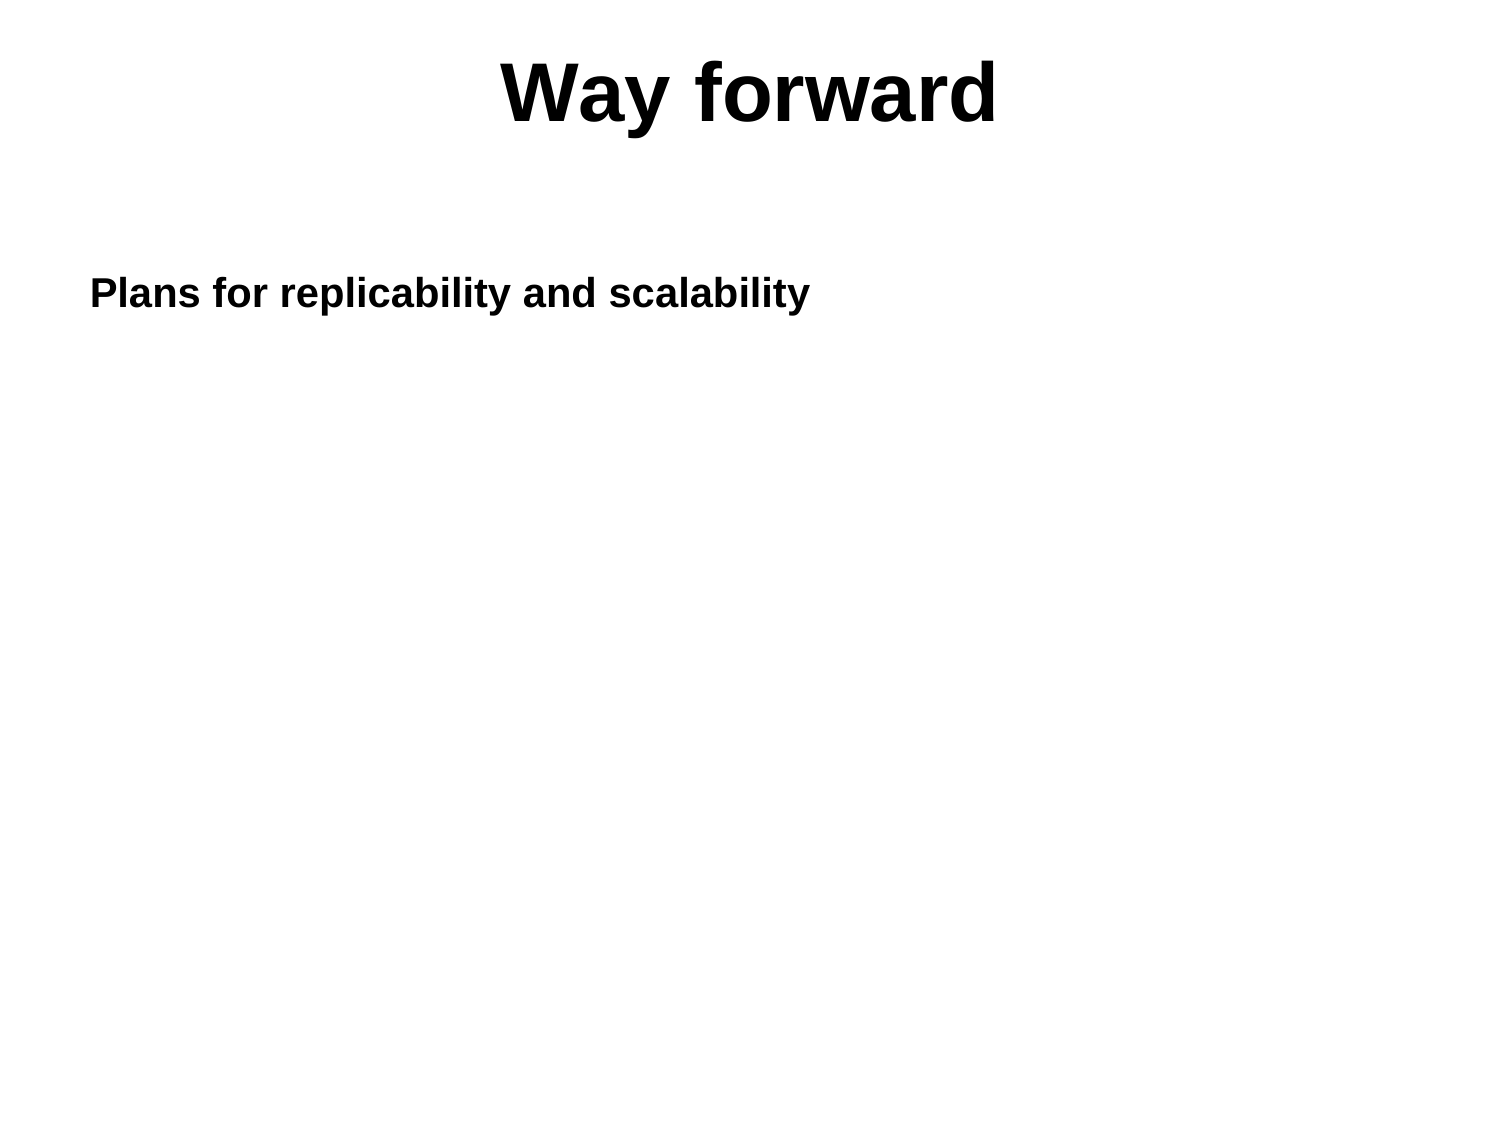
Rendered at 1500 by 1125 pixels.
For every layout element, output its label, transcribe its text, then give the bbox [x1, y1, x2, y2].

title Way forward [75, 31, 1426, 247]
list Plans for replicability and scalability [75, 262, 1426, 1006]
